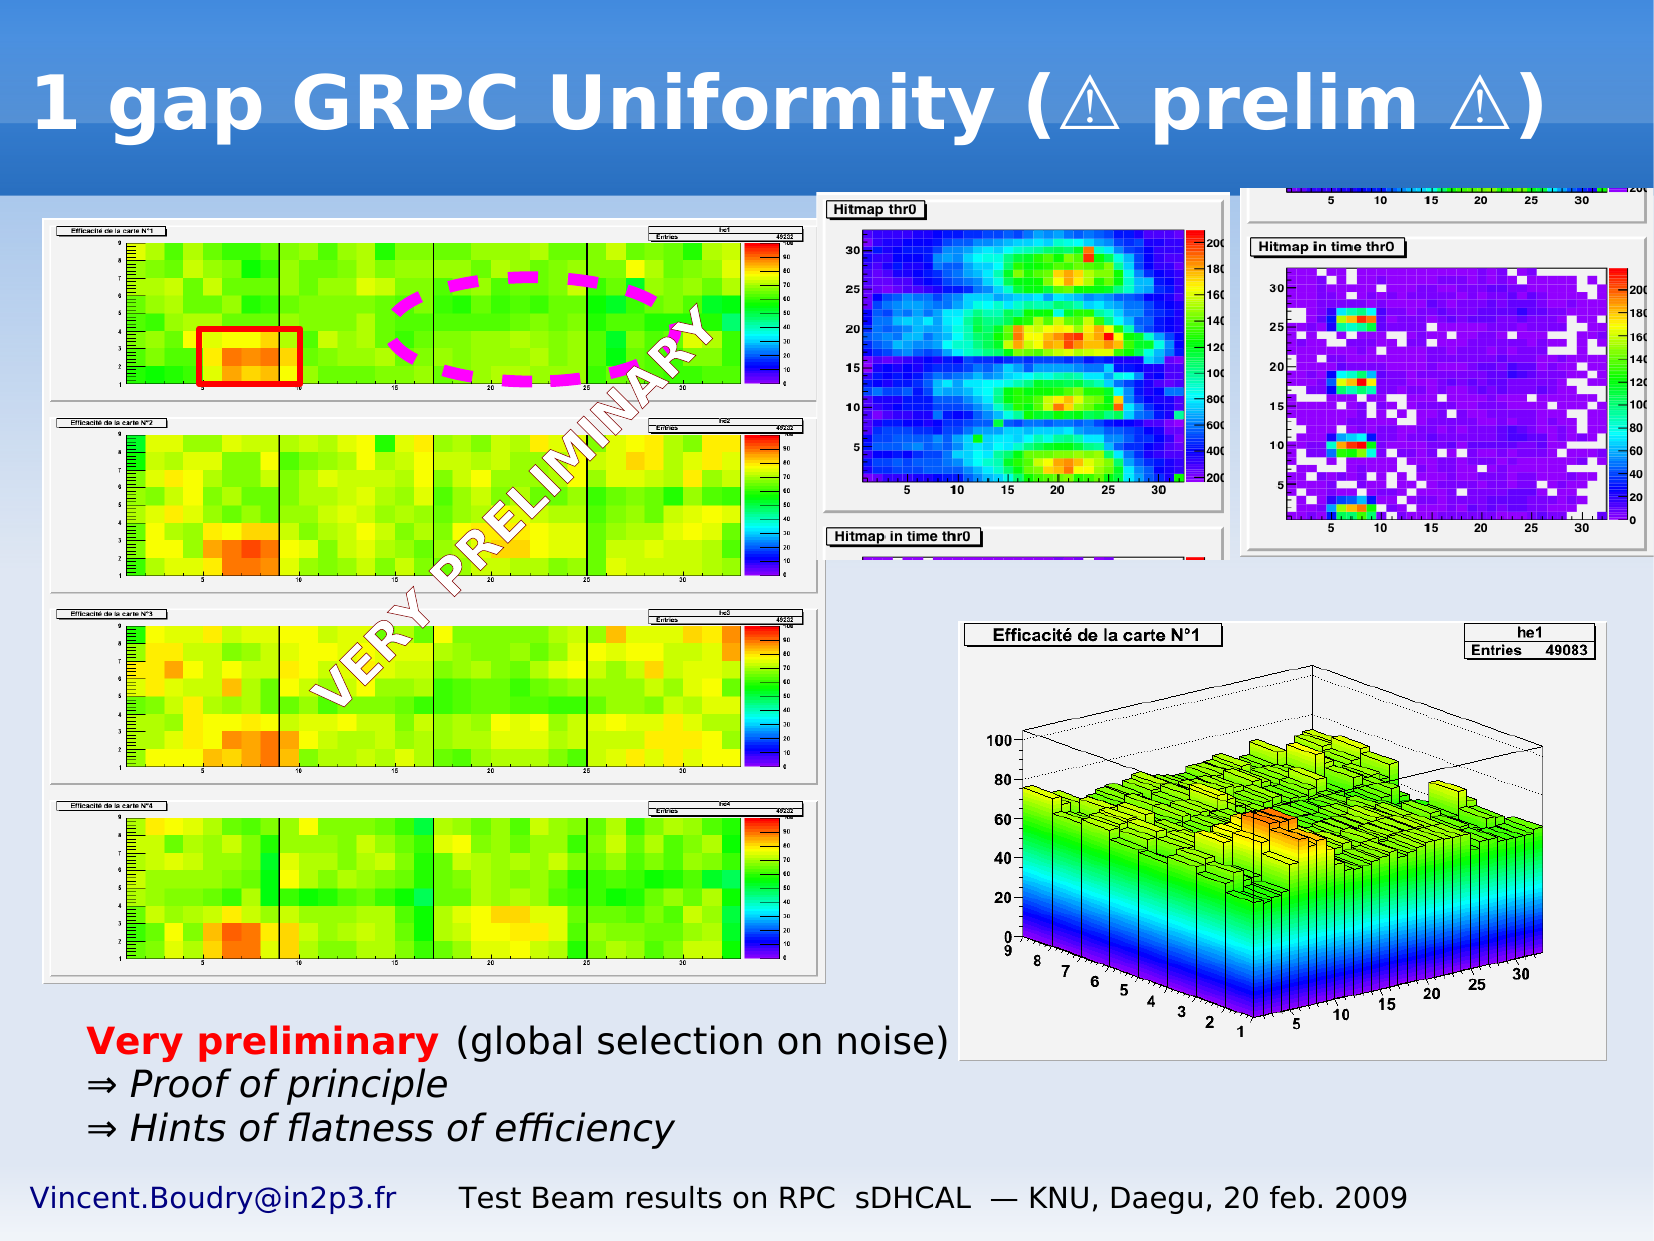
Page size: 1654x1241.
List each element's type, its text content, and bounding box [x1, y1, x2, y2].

text_box VERY PRELIMINARY [286, 284, 743, 741]
text_box Very preliminary (global selection on noise) ⇒ Proof of principle ⇒ Hints of flatness of efficiency [71, 1012, 1092, 1158]
title 1 gap GRPC Uniformity (⚠ prelim ⚠) [29, 0, 1654, 207]
picture [0, 0, 1654, 1241]
